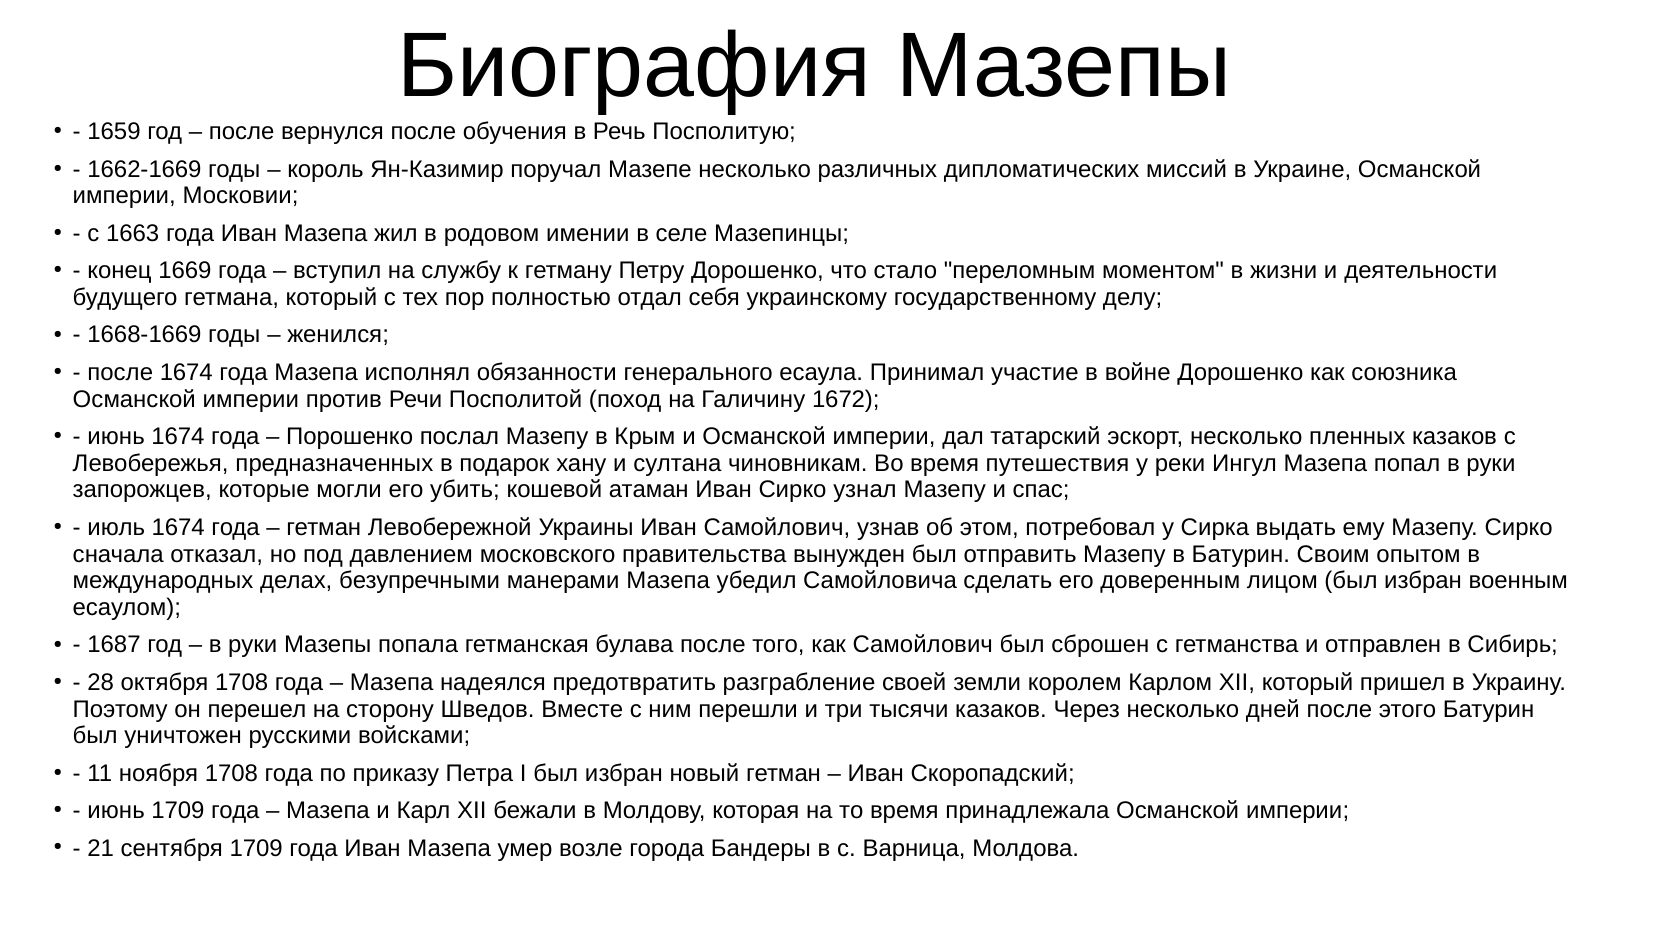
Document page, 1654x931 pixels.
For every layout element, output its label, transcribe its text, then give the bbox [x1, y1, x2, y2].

list - 1659 год – после вернулся после обучения в Речь Посполитую; - 1662-1669 годы – король Ян-Казимир поручал Мазепе несколько различных дипломатических миссий в Украине, Османской империи, Московии; - с 1663 года Иван Мазепа жил в родовом имении в селе Мазепинцы; - конец 1669 года – вступил на службу к гетману Петру Дорошенко, что стало "переломным моментом" в жизни и деятельности будущего гетмана, который с тех пор полностью отдал себя украинскому государственному делу; - 1668-1669 годы – женился; - после 1674 года Мазепа исполнял обязанности генерального есаула. Принимал участие в войне Дорошенко как союзника Османской империи против Речи Посполитой (поход на Галичину 1672); - июнь 1674 года – Порошенко послал Мазепу в Крым и Османской империи, дал татарский эскорт, несколько пленных казаков с Левобережья, предназначенных в подарок хану и султана чиновникам. Во время путешествия у реки Ингул Мазепа попал в руки запорожцев, которые могли его убить; кошевой атаман Иван Сирко узнал Мазепу и спас; - июль 1674 года – гетман Левобережной Украины Иван Самойлович, узнав об этом, потребовал у Сирка выдать ему Мазепу. Сирко сначала отказал, но под давлением московского правительства вынужден был отправить Мазепу в Батурин. Своим опытом в международных делах, безупречными манерами Мазепа убедил Самойловича сделать его доверенным лицом (был избран военным есаулом); - 1687 год – в руки Мазепы попала гетманская булава после того, как Самойлович был сброшен с гетманства и отправлен в Сибирь; - 28 октября 1708 года – Мазепа надеялся предотвратить разграбление своей земли королем Карлом XII, который пришел в Украину. Поэтому он перешел на сторону Шведов. Вместе с ним перешли и три тысячи казаков. Через несколько дней после этого Батурин был уничтожен русскими войсками; - 11 ноября 1708 года по приказу Петра I был избран новый гетман – Иван Скоропадский; - июнь 1709 года – Мазепа и Карл XII бежали в Молдову, которая на то время принадлежала Османской империи; - 21 сентября 1709 года Иван Мазепа умер возле города Бандеры в с. Варница, Молдова. [47, 118, 1571, 875]
title Биография Мазепы [70, 0, 1559, 118]
